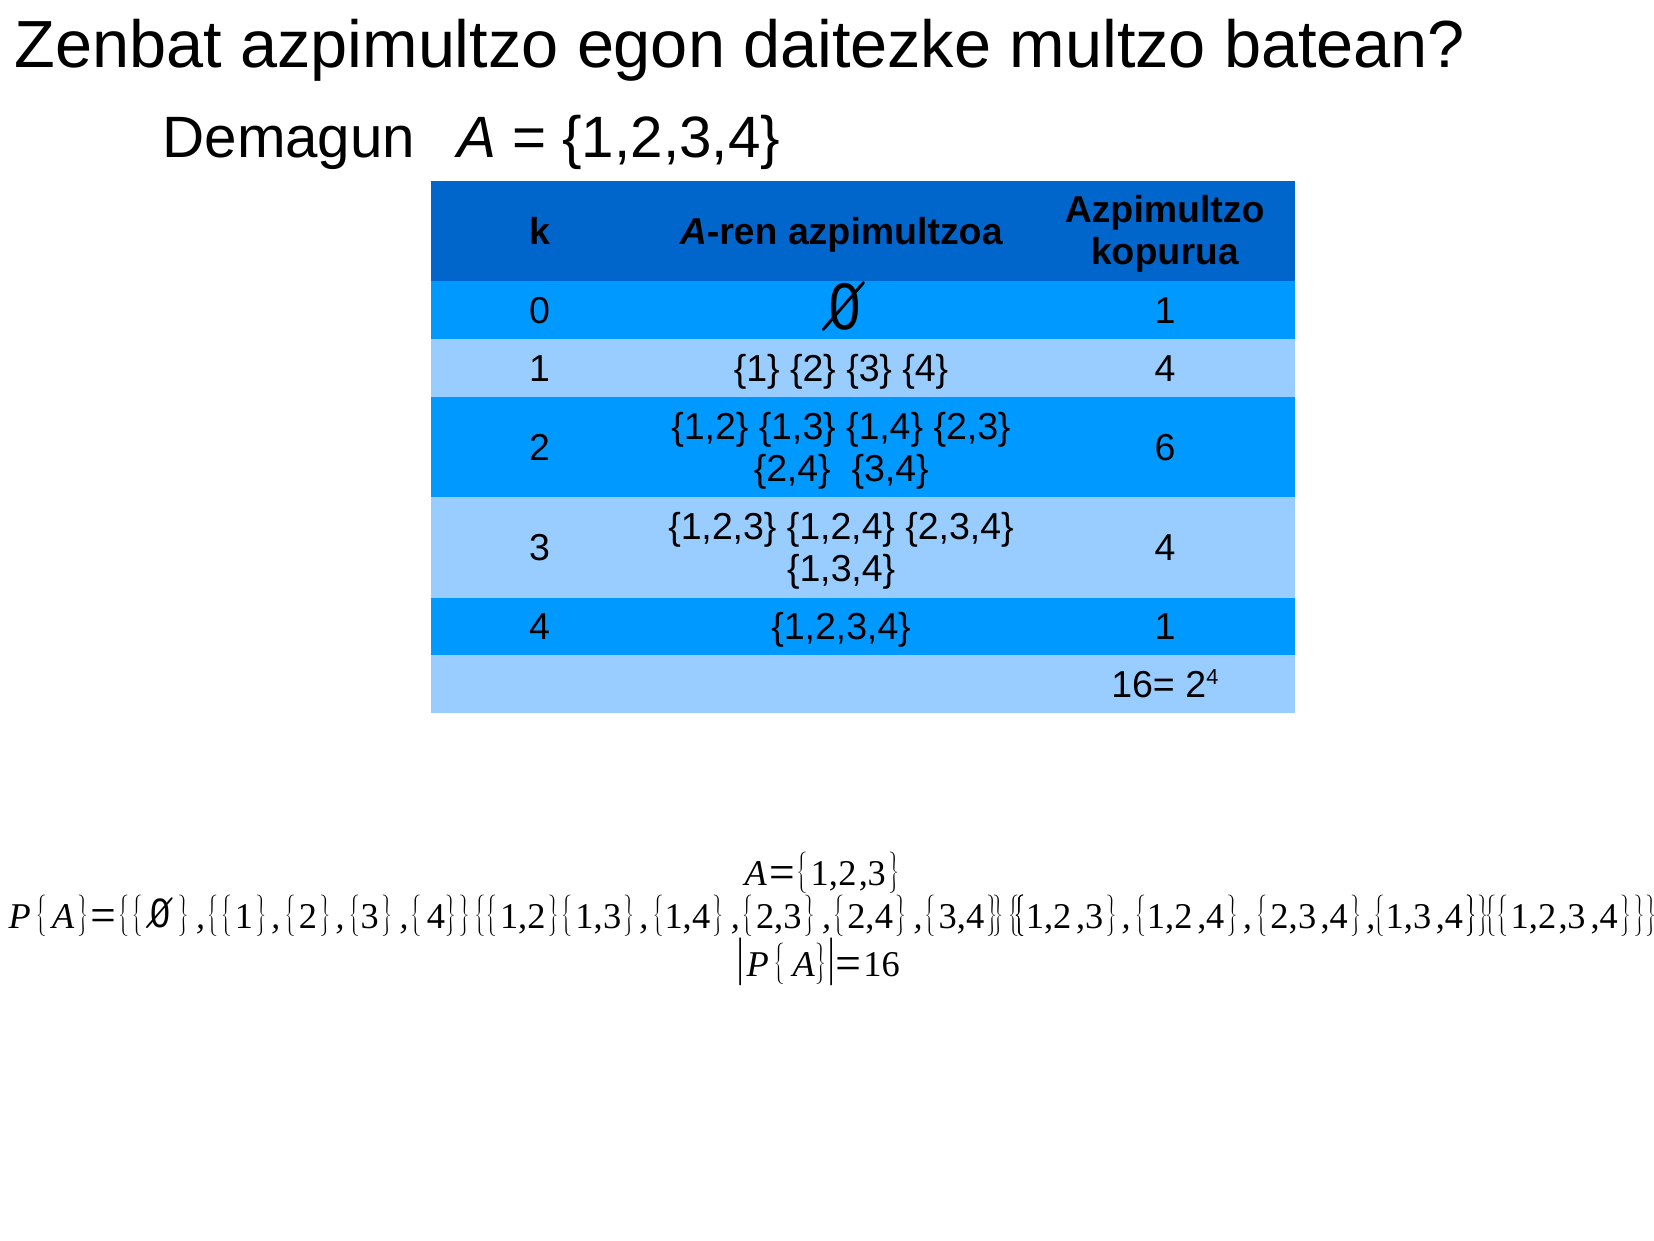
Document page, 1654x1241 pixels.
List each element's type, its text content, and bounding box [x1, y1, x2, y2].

text_box ,4 [1435, 896, 1464, 937]
text_box ,3 [1076, 896, 1104, 937]
text_box A [744, 853, 767, 894]
table_cell {1,2} {1,3} {1,4} {2,3} {2,4} {3,4} [648, 397, 1035, 497]
text_box = [833, 947, 863, 985]
text_box , [1366, 896, 1376, 937]
text_box { [774, 947, 789, 985]
table_header A-ren azpimultzoa [648, 181, 1035, 281]
table_cell 4 [431, 598, 648, 655]
table_cell 1 [431, 339, 648, 397]
text_box } [1226, 899, 1241, 937]
table_cell 4 [1035, 339, 1295, 397]
text_box { [1256, 899, 1270, 937]
text_box , [822, 896, 832, 937]
text_box ,3 [858, 853, 887, 894]
text_box } [1465, 899, 1477, 937]
table_header k [431, 181, 648, 281]
text_box } [1620, 899, 1633, 937]
text_box { [474, 899, 486, 937]
text_box } [255, 899, 270, 937]
text_box } [1633, 899, 1645, 937]
text_box } [815, 947, 824, 985]
text_box , [1121, 896, 1131, 937]
text_box { [1496, 899, 1512, 937]
table_cell 1 [1035, 598, 1295, 655]
text_box 4 [426, 896, 446, 937]
text_box A [52, 896, 75, 937]
text_box 1,2 [1025, 896, 1072, 937]
table_cell [648, 281, 863, 339]
text_box 1,3 [575, 896, 622, 937]
text_box 2,4 [847, 896, 893, 937]
table_cell [431, 655, 648, 713]
table_cell 3 [431, 497, 648, 598]
text_box { [1023, 899, 1029, 937]
text_box } [986, 899, 992, 937]
text_box 16 [863, 944, 900, 985]
text_box } [547, 899, 561, 937]
table_cell 0 [431, 281, 648, 339]
table_cell {1,2,3,4} [648, 598, 1035, 655]
text_box ∣ [824, 942, 839, 986]
text_box } [177, 899, 192, 937]
text_box { [486, 899, 499, 937]
table_header Azpimultzo kopurua [1035, 181, 1295, 281]
text_box 3,4 [938, 896, 985, 937]
table_cell 16= 24 [1035, 655, 1295, 713]
text_box , [730, 896, 740, 937]
text_box , [335, 896, 345, 937]
text_box { [207, 899, 221, 937]
text_box { [1492, 899, 1496, 937]
text_box ,4 [1197, 896, 1225, 937]
text_box A [792, 944, 815, 985]
text_box { [118, 899, 132, 937]
table_cell 4 [1035, 497, 1295, 598]
text_box } [381, 899, 396, 937]
text_box ∣ [733, 942, 748, 986]
text_box , [1243, 896, 1252, 937]
table_cell 6 [1035, 397, 1295, 497]
table_cell {1,2,3} {1,2,4} {2,3,4} {1,3,4} [648, 497, 1035, 598]
text_box } [888, 856, 903, 893]
text_box { [653, 899, 664, 937]
text_box 1,4 [664, 896, 711, 937]
text_box { [796, 856, 810, 893]
text_box P [8, 896, 31, 937]
text_box } [445, 899, 458, 937]
text_box ,4 [1320, 896, 1348, 937]
table_cell {1} {2} {3} {4} [648, 339, 1035, 397]
text_box ∅ [818, 285, 871, 344]
text_box { [285, 899, 298, 937]
text_box 1,2 [499, 896, 546, 937]
text_box } [458, 899, 473, 937]
text_box } [1645, 899, 1654, 937]
text_box { [1135, 899, 1146, 937]
text_box } [77, 899, 88, 937]
text_box 2,3 [755, 896, 802, 937]
text_box { [925, 899, 938, 937]
text_box ,4 [1590, 896, 1618, 937]
text_box , [399, 896, 409, 937]
text_box { [410, 899, 425, 937]
text_box ,3 [1558, 896, 1586, 937]
text_box 3 [360, 896, 379, 937]
text_box } [623, 899, 638, 937]
text_box 2,3 [1270, 896, 1316, 937]
text_box 1,2 [1146, 896, 1193, 937]
text_box Demagun A = {1,2,3,4} [147, 97, 798, 178]
text_box { [221, 899, 234, 937]
text_box , [271, 896, 281, 937]
table_cell [864, 281, 1035, 339]
table_cell 2 [431, 397, 648, 497]
text_box } [803, 899, 818, 937]
text_box { [742, 899, 755, 937]
text_box { [833, 899, 847, 937]
text_box } [1350, 899, 1365, 937]
text_box { [132, 899, 143, 937]
text_box 1,2 [810, 853, 857, 894]
text_box { [349, 899, 360, 937]
text_box } [712, 899, 727, 937]
text_box { [561, 899, 575, 937]
table_cell [648, 655, 1035, 713]
text_box , [913, 896, 923, 937]
text_box , [196, 896, 206, 937]
text_box = [88, 899, 118, 937]
text_box 1,3 [1385, 896, 1432, 937]
text_box } [1105, 899, 1120, 937]
text_box 1,2 [1510, 896, 1557, 937]
text_box 2 [298, 896, 318, 937]
text_box } [992, 899, 1007, 937]
text_box P [746, 944, 770, 985]
text_box ∅ [143, 899, 176, 937]
text_box 1 [234, 896, 254, 937]
table_cell 1 [1035, 281, 1295, 339]
text_box , [639, 896, 649, 937]
text_box = [767, 856, 796, 893]
text_box } [1477, 899, 1492, 937]
text_box { [1374, 899, 1385, 937]
text_box } [319, 899, 334, 937]
text_box Zenbat azpimultzo egon daitezke multzo batean? [0, 0, 1481, 90]
text_box { [1008, 899, 1023, 937]
text_box } [895, 899, 910, 937]
text_box { [36, 899, 51, 937]
